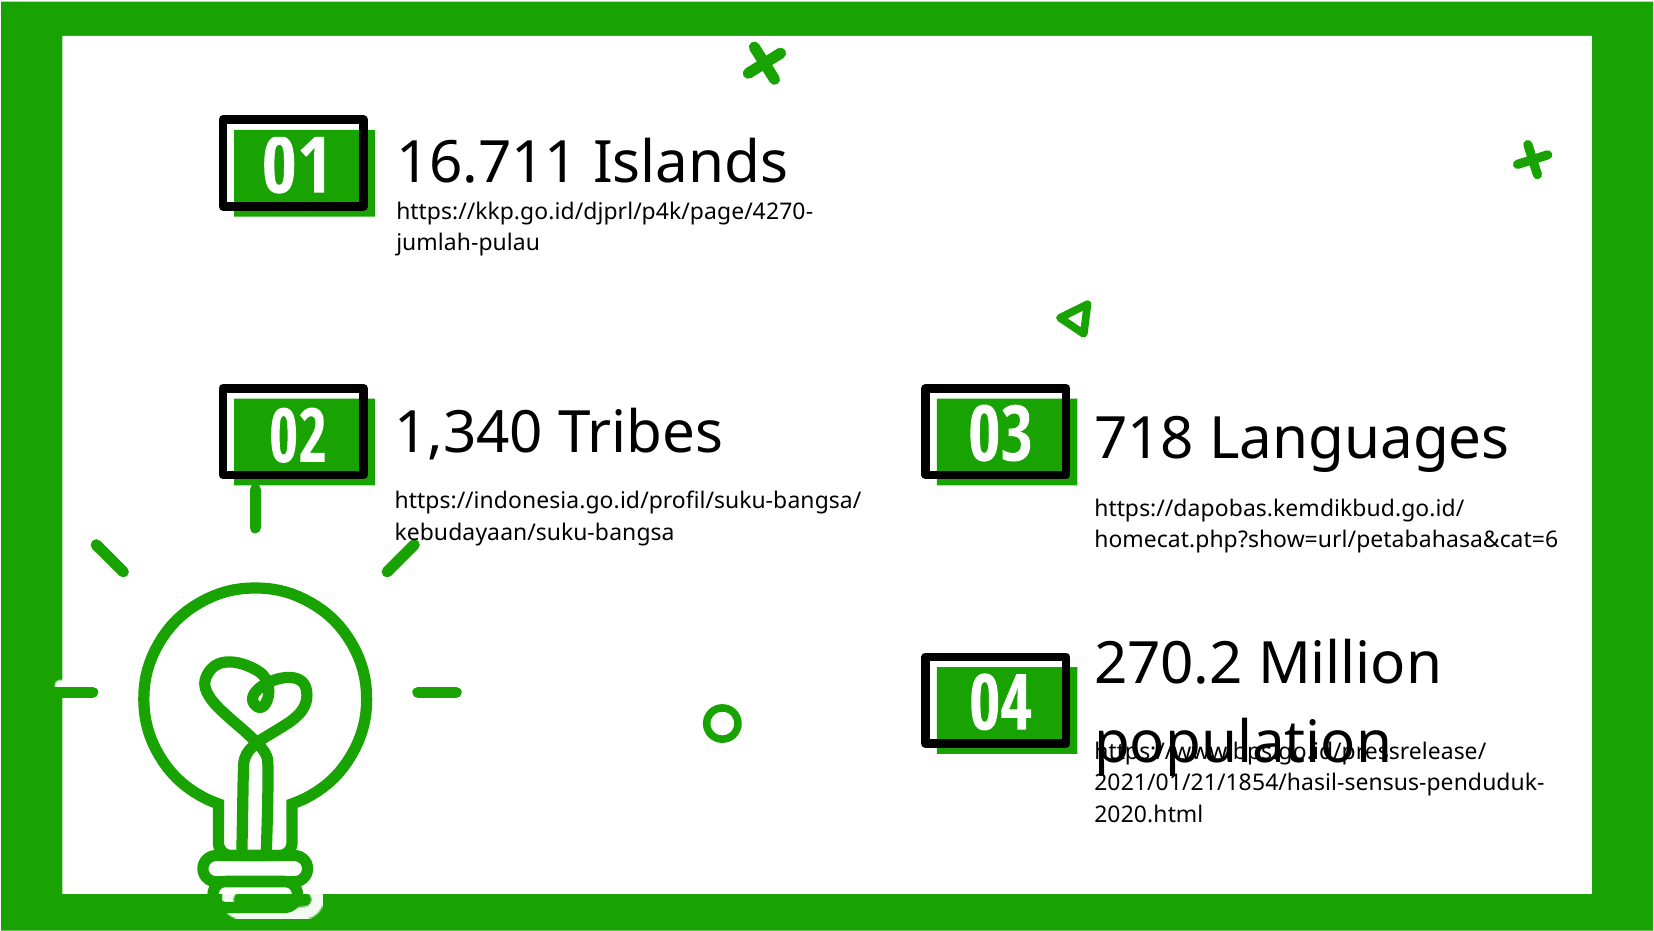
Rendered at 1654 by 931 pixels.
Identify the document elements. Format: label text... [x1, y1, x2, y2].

title 270.2 Million population [1094, 660, 1568, 735]
title 1,340 Tribes [394, 390, 868, 469]
text_box https://indonesia.go.id/profil/suku-bangsa/kebudayaan/suku-bangsa [394, 469, 885, 562]
title 16.711 Islands [396, 120, 870, 192]
title 718 Languages [1094, 396, 1568, 473]
text_box https://www.bps.go.id/pressrelease/2021/01/21/1854/hasil-sensus-penduduk-2020.html [1094, 735, 1575, 829]
text_box [1, 1, 1654, 931]
text_box https://kkp.go.id/djprl/p4k/page/4270-jumlah-pulau [396, 192, 885, 261]
text_box https://dapobas.kemdikbud.go.id/homecat.php?show=url/petabahasa&cat=6 [1094, 473, 1575, 573]
